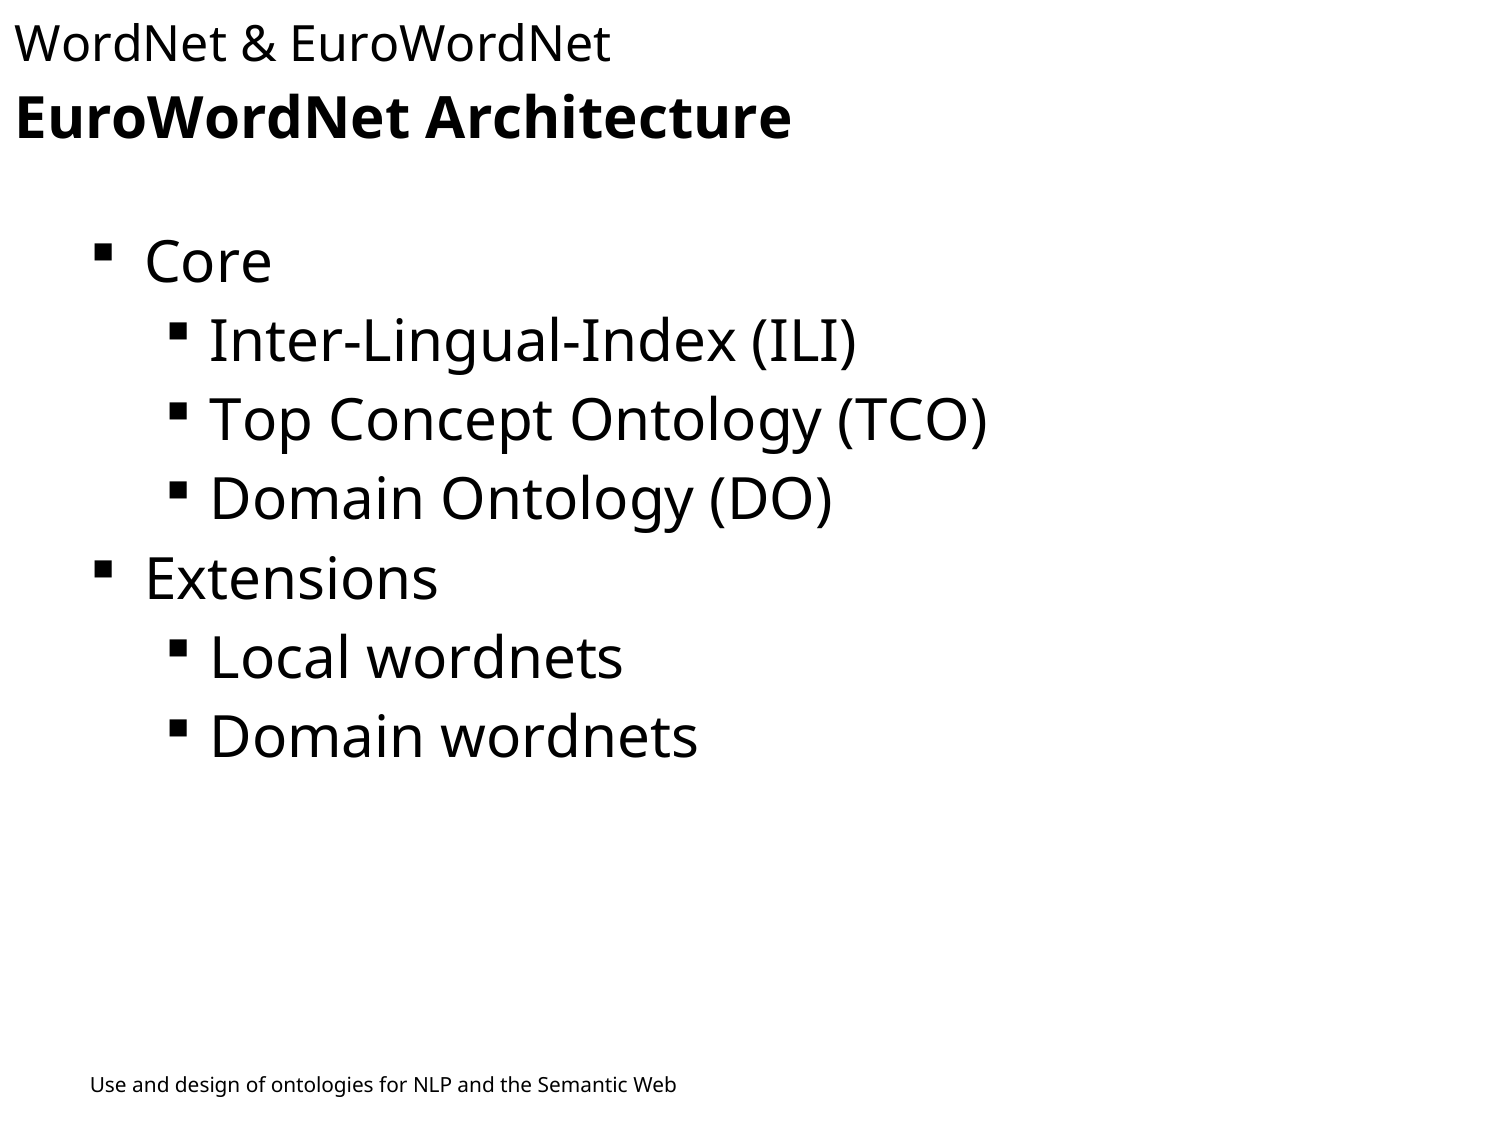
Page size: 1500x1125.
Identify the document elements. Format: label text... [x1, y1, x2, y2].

text_box WordNet & EuroWordNet EuroWordNet Architecture [0, 0, 1276, 138]
list Core Inter-Lingual-Index (ILI) Top Concept Ontology (TCO) Domain Ontology (DO) Extensions Local wordnets Domain wordnets [75, 212, 1438, 1000]
